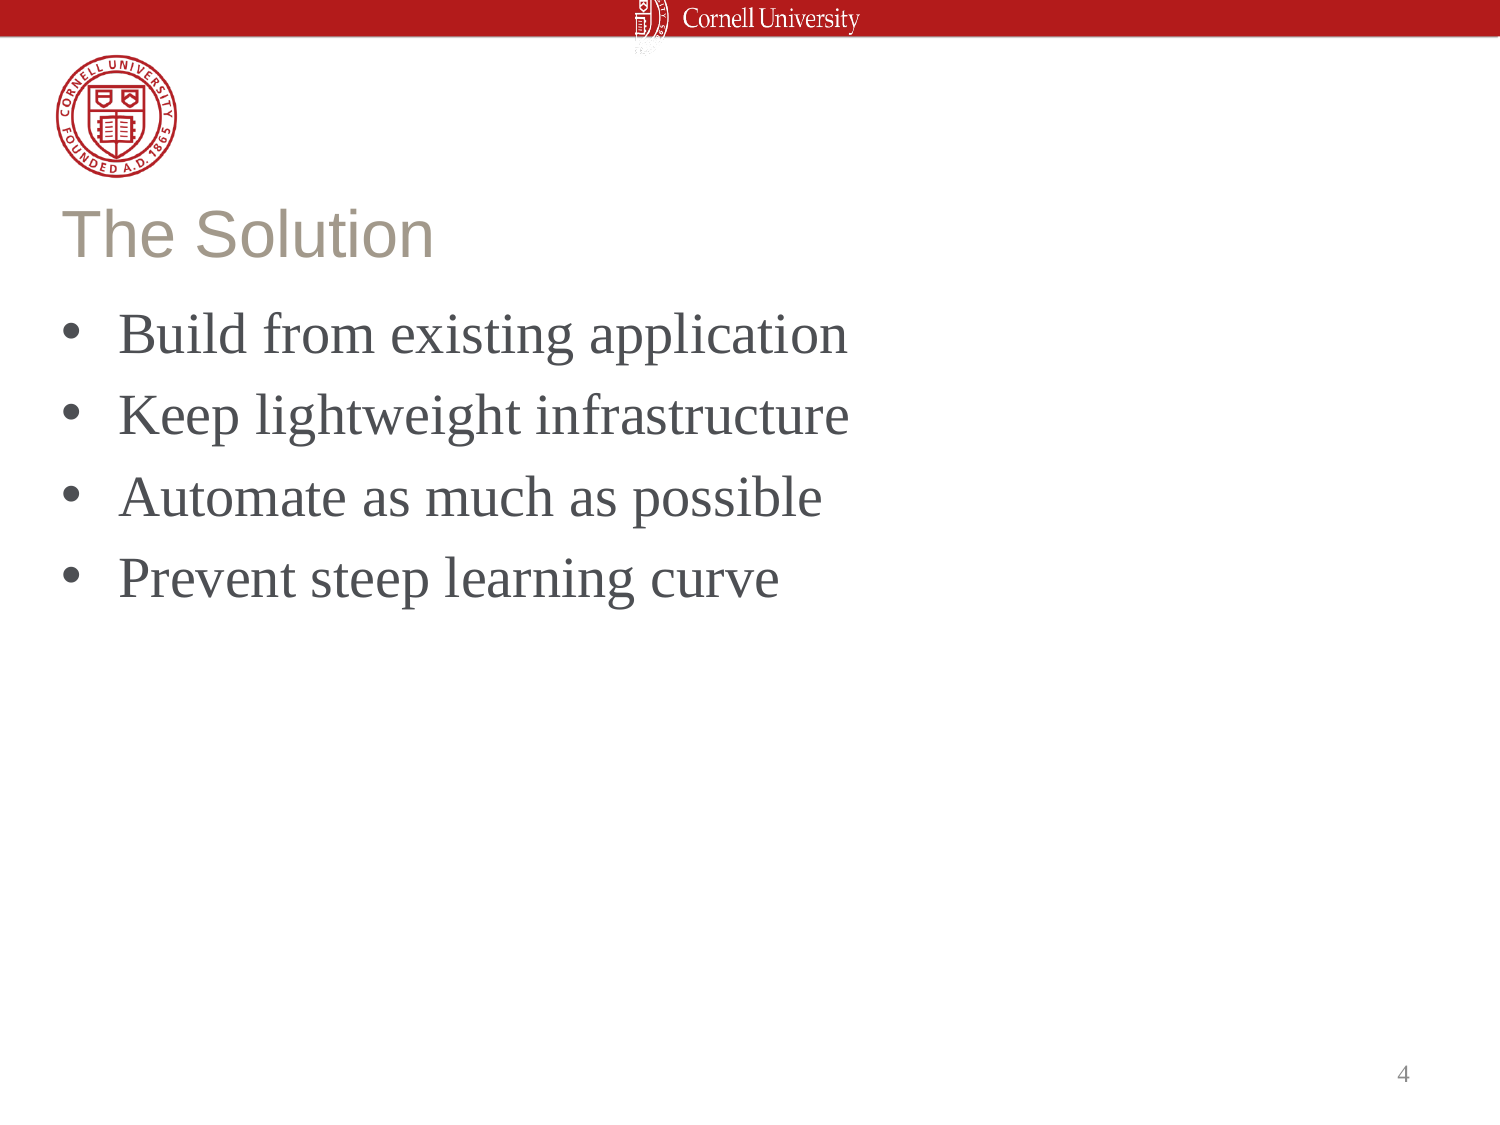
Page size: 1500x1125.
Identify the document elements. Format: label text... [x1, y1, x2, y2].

picture [50, 50, 195, 174]
title The Solution [46, 174, 1471, 288]
slide_number <number> [1074, 1042, 1425, 1103]
picture [635, 0, 860, 60]
list Build from existing application Keep lightweight infrastructure Automate as much as possible Prevent steep learning curve [46, 288, 1471, 944]
